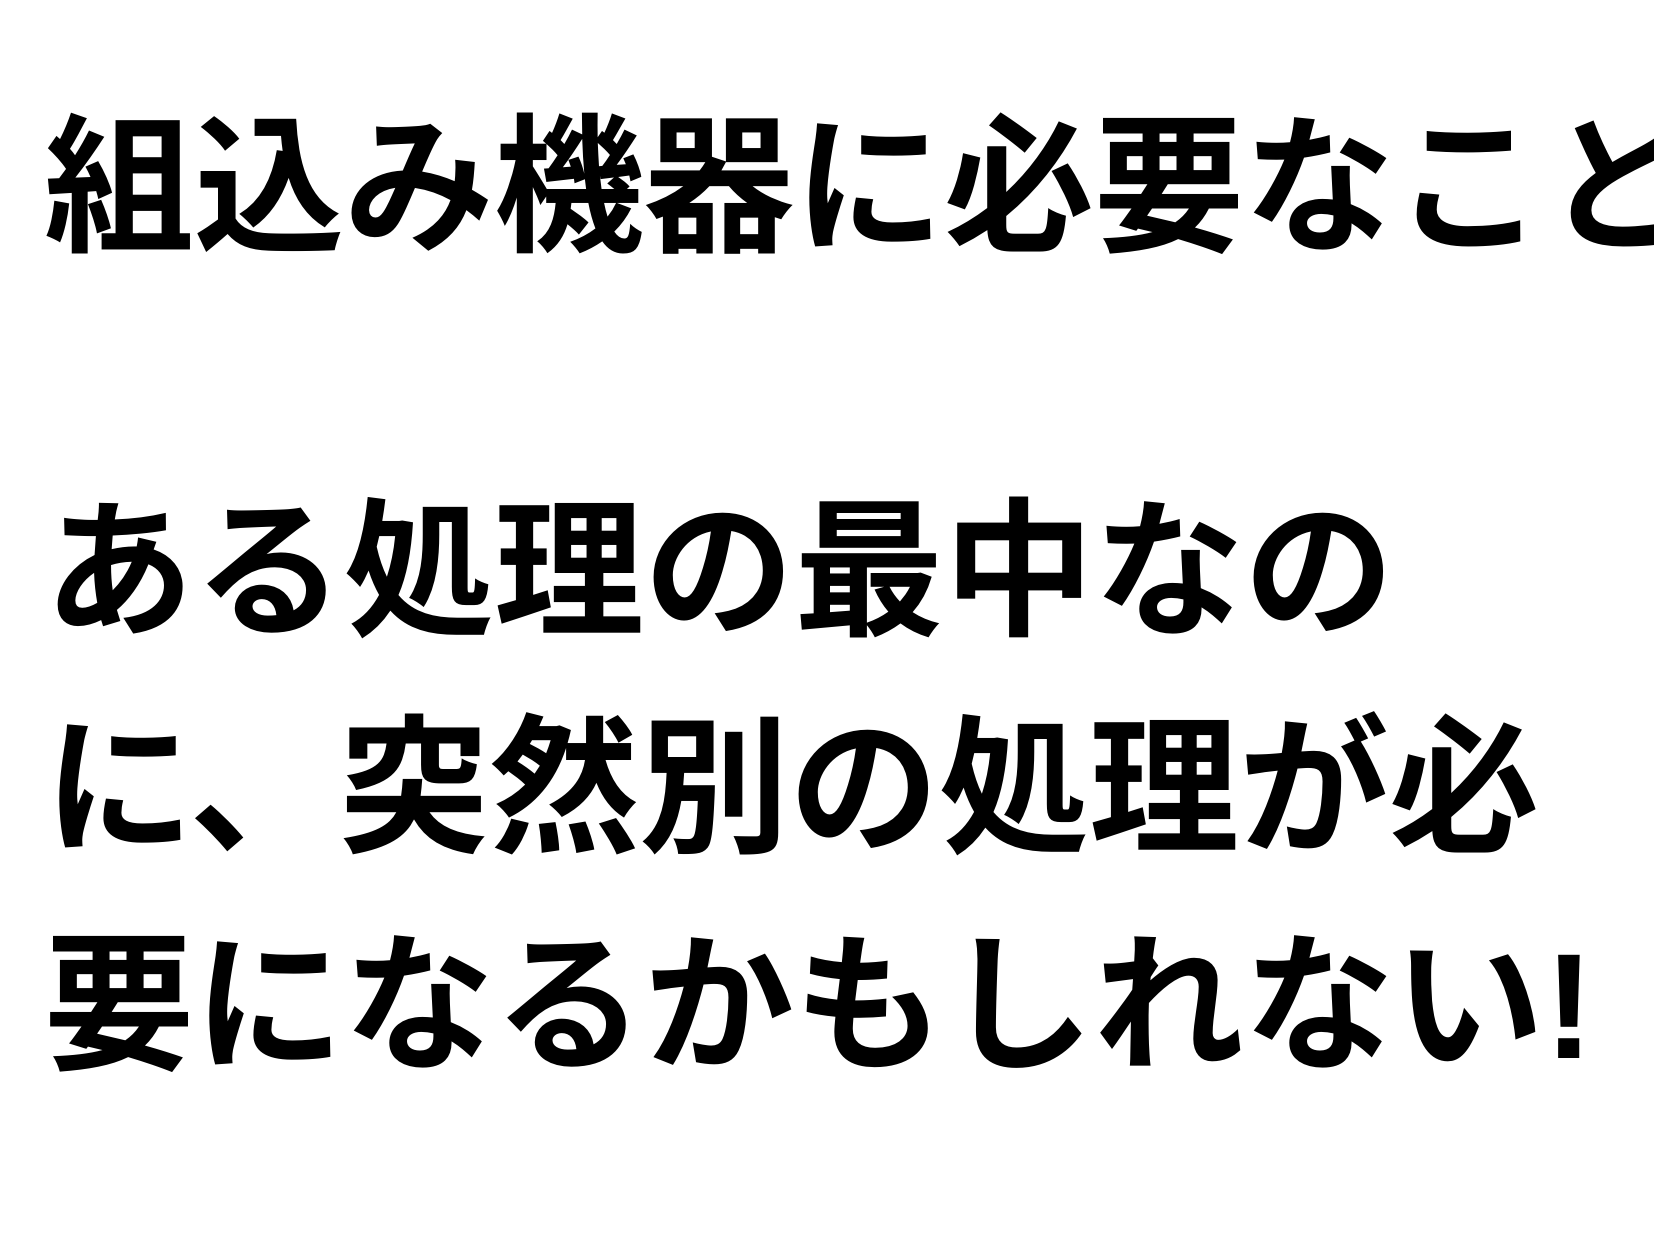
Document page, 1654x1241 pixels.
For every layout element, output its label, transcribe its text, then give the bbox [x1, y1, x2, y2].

text_box ある処理の最中なのに、突然別の処理が必要になるかもしれない! [29, 442, 1623, 949]
text_box 組込み機器に必要なこと [29, 59, 1654, 236]
